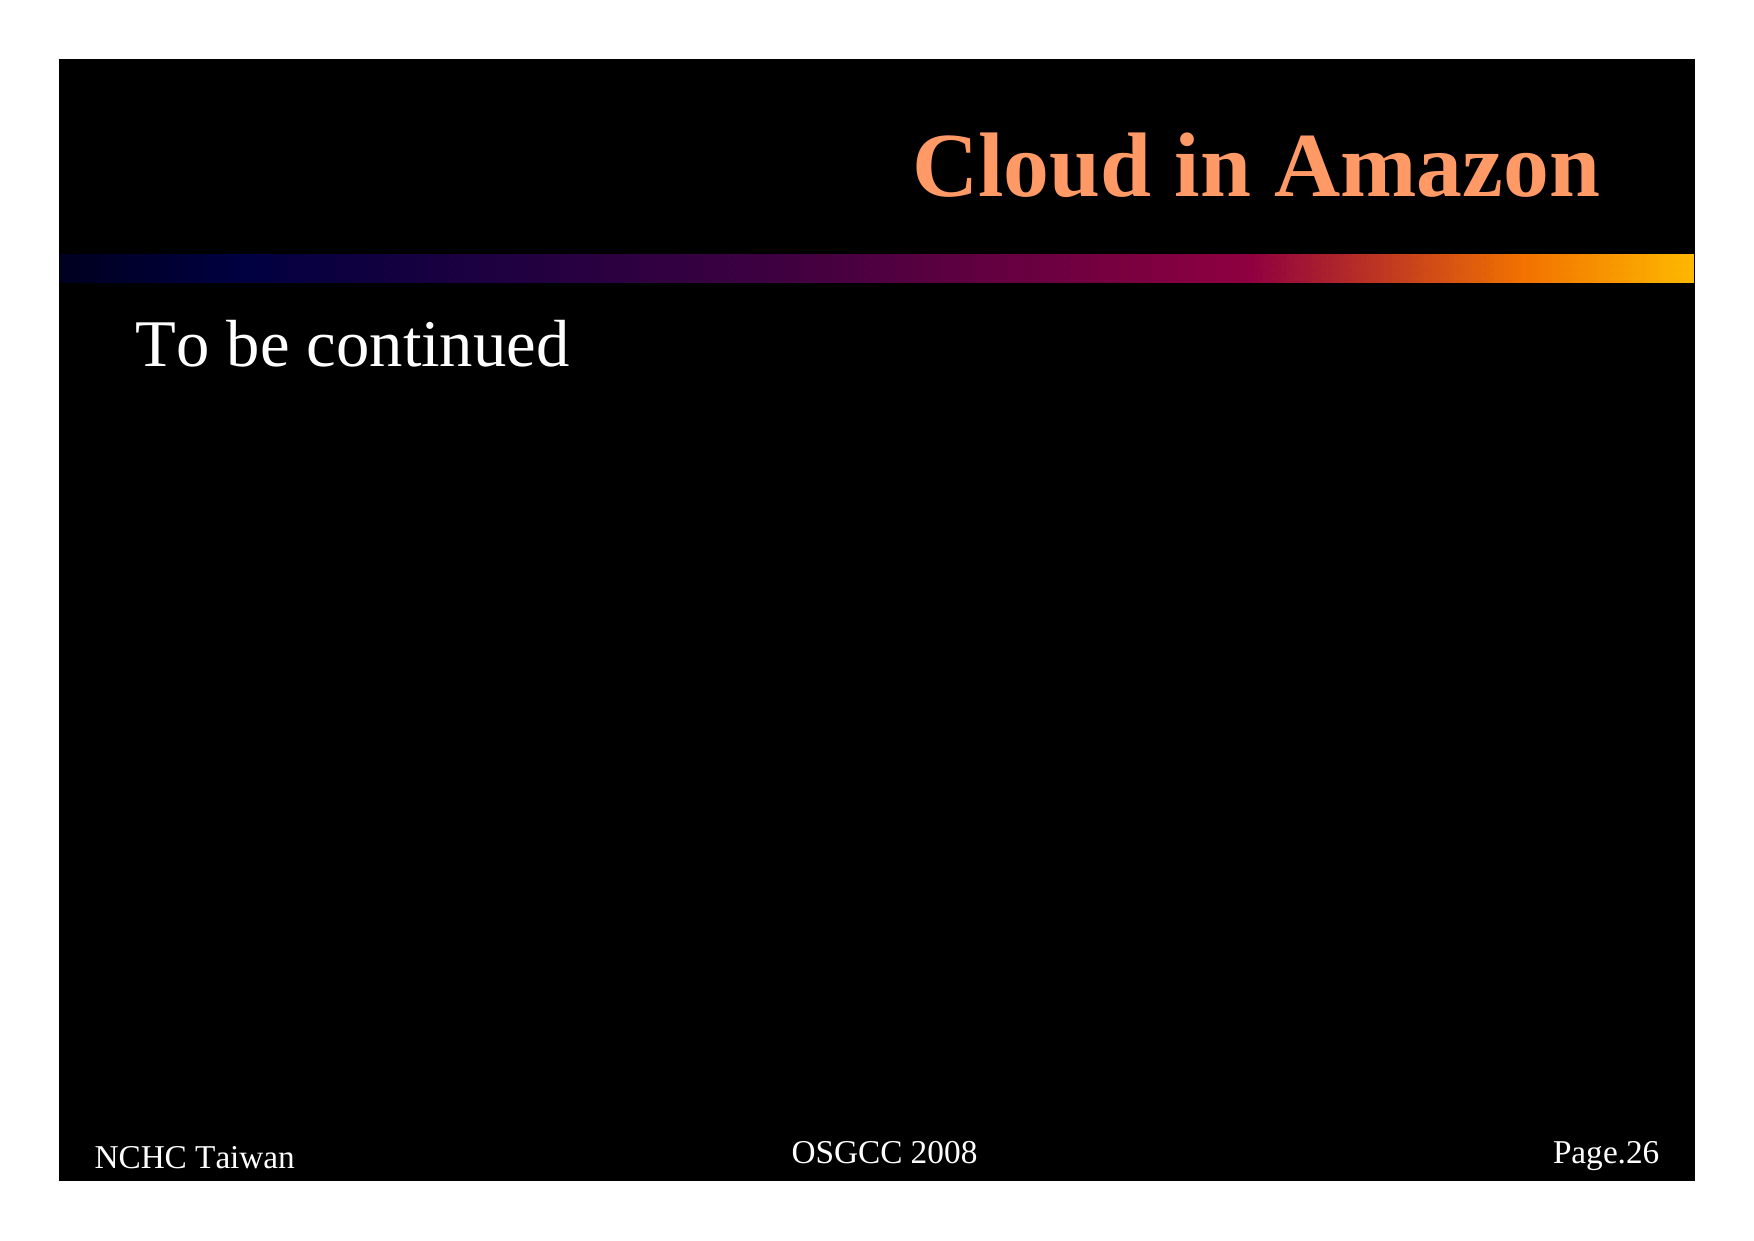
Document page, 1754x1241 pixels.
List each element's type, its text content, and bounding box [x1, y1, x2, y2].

picture [60, 254, 1694, 283]
title Cloud in Amazon [118, 93, 1625, 238]
list To be continued [118, 307, 1610, 1075]
